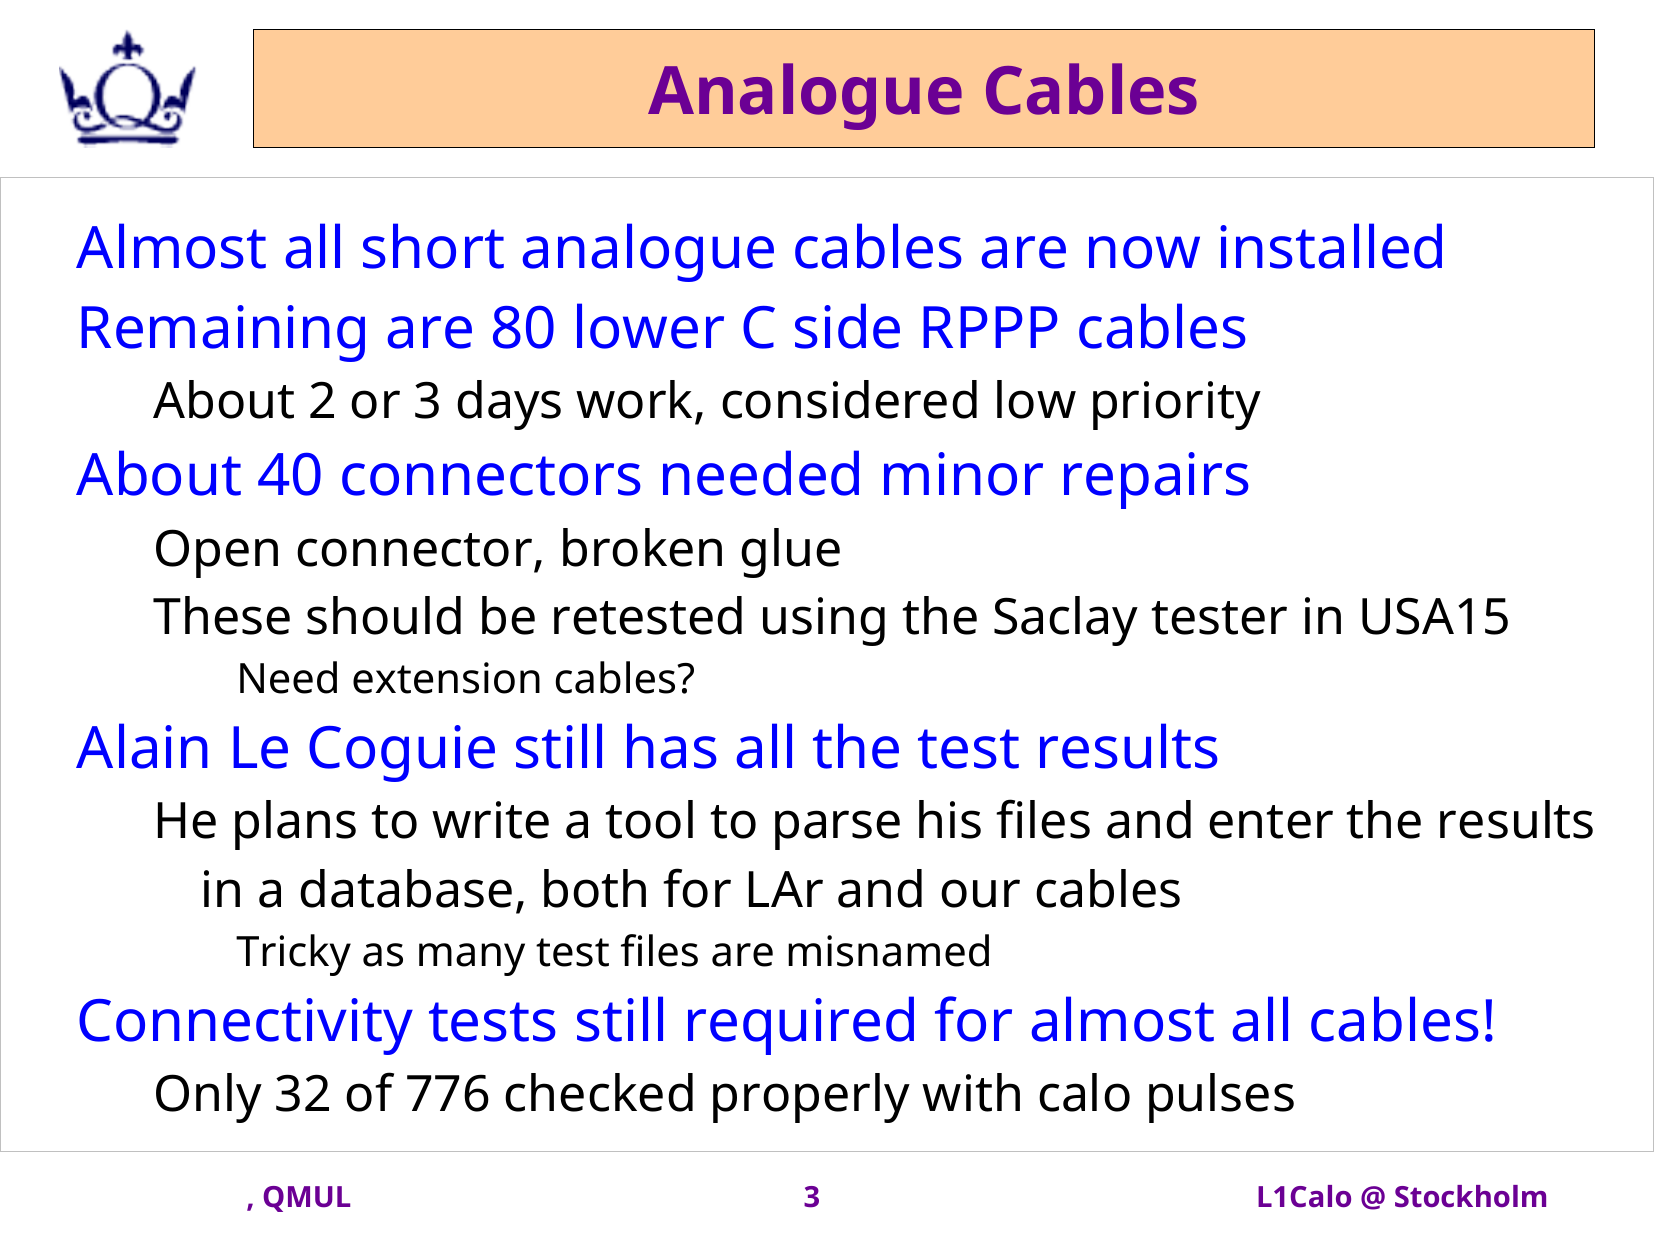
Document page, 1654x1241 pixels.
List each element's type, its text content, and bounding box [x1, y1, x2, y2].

title Analogue Cables [253, 29, 1595, 148]
picture [59, 29, 200, 148]
list Almost all short analogue cables are now installed Remaining are 80 lower C side RPPP cables About 2 or 3 days work, considered low priority About 40 connectors needed minor repairs Open connector, broken glue These should be retested using the Saclay tester in USA15 Need extension cables? Alain Le Coguie still has all the test results He plans to write a tool to parse his files and enter the results in a database, both for LAr and our cables Tricky as many test files are misnamed Connectivity tests still required for almost all cables! Only 32 of 776 checked properly with calo pulses [59, 206, 1607, 1151]
